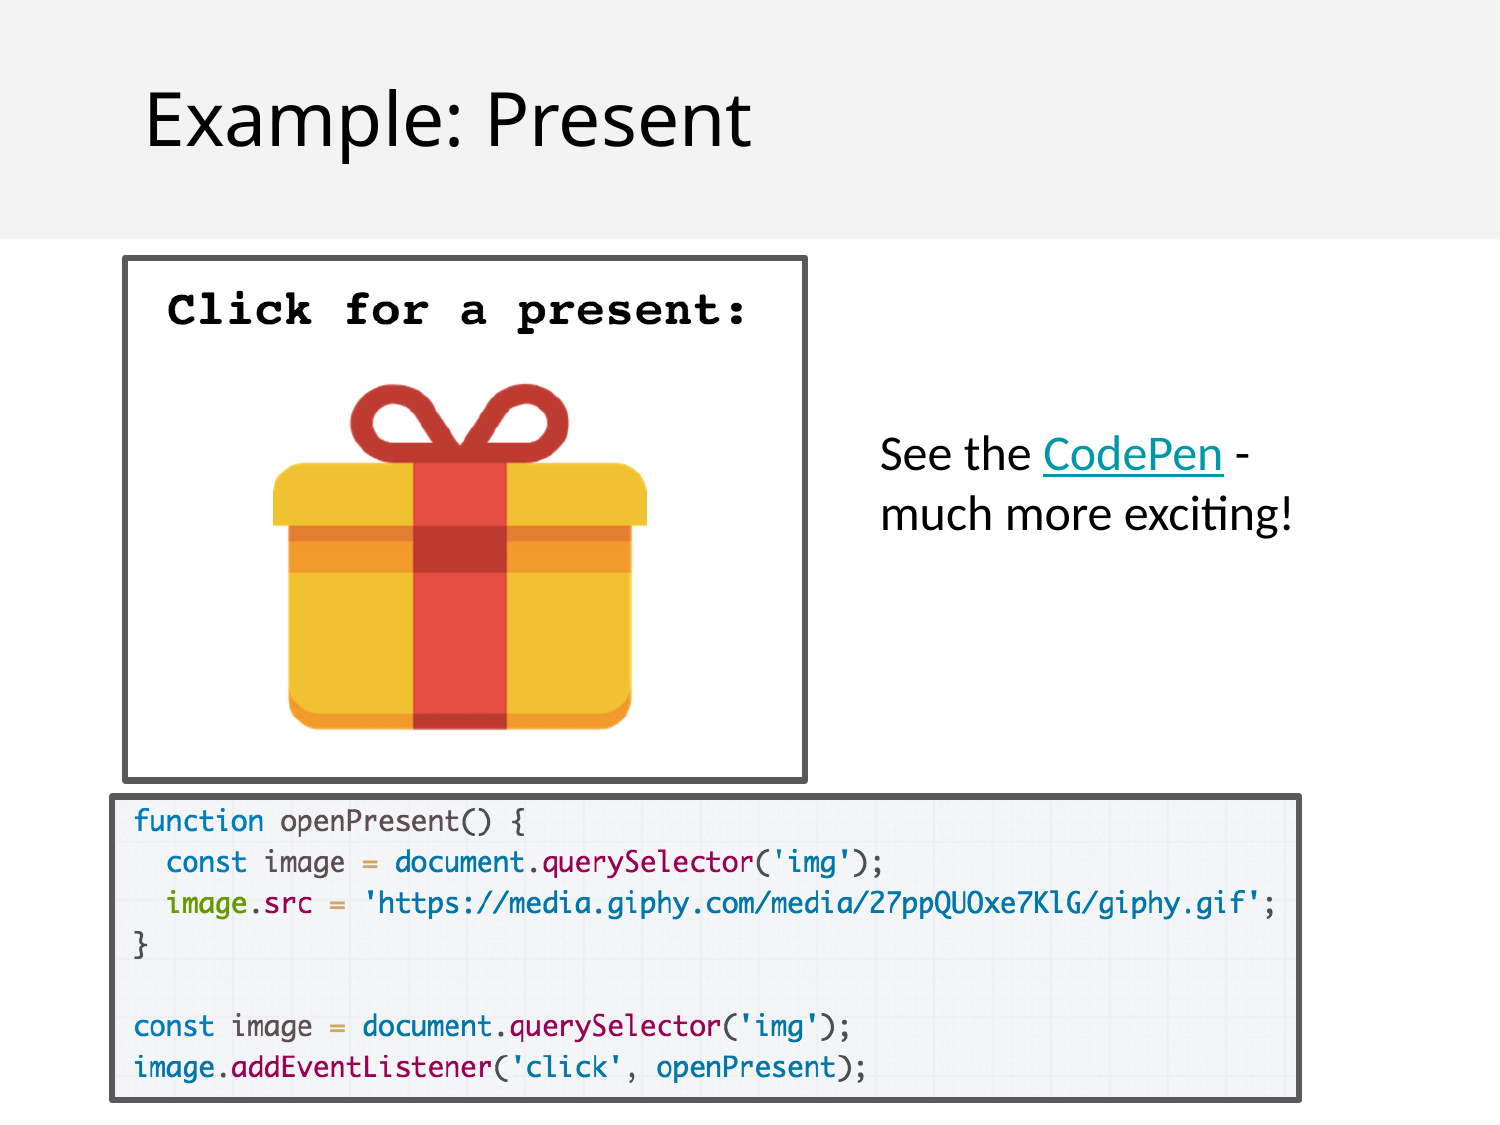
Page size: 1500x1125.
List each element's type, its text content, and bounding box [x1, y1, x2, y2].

picture [115, 799, 1297, 1098]
title Example: Present [128, 56, 1372, 183]
text_box See the CodePen - much more exciting! [864, 405, 1405, 660]
picture [128, 260, 802, 778]
